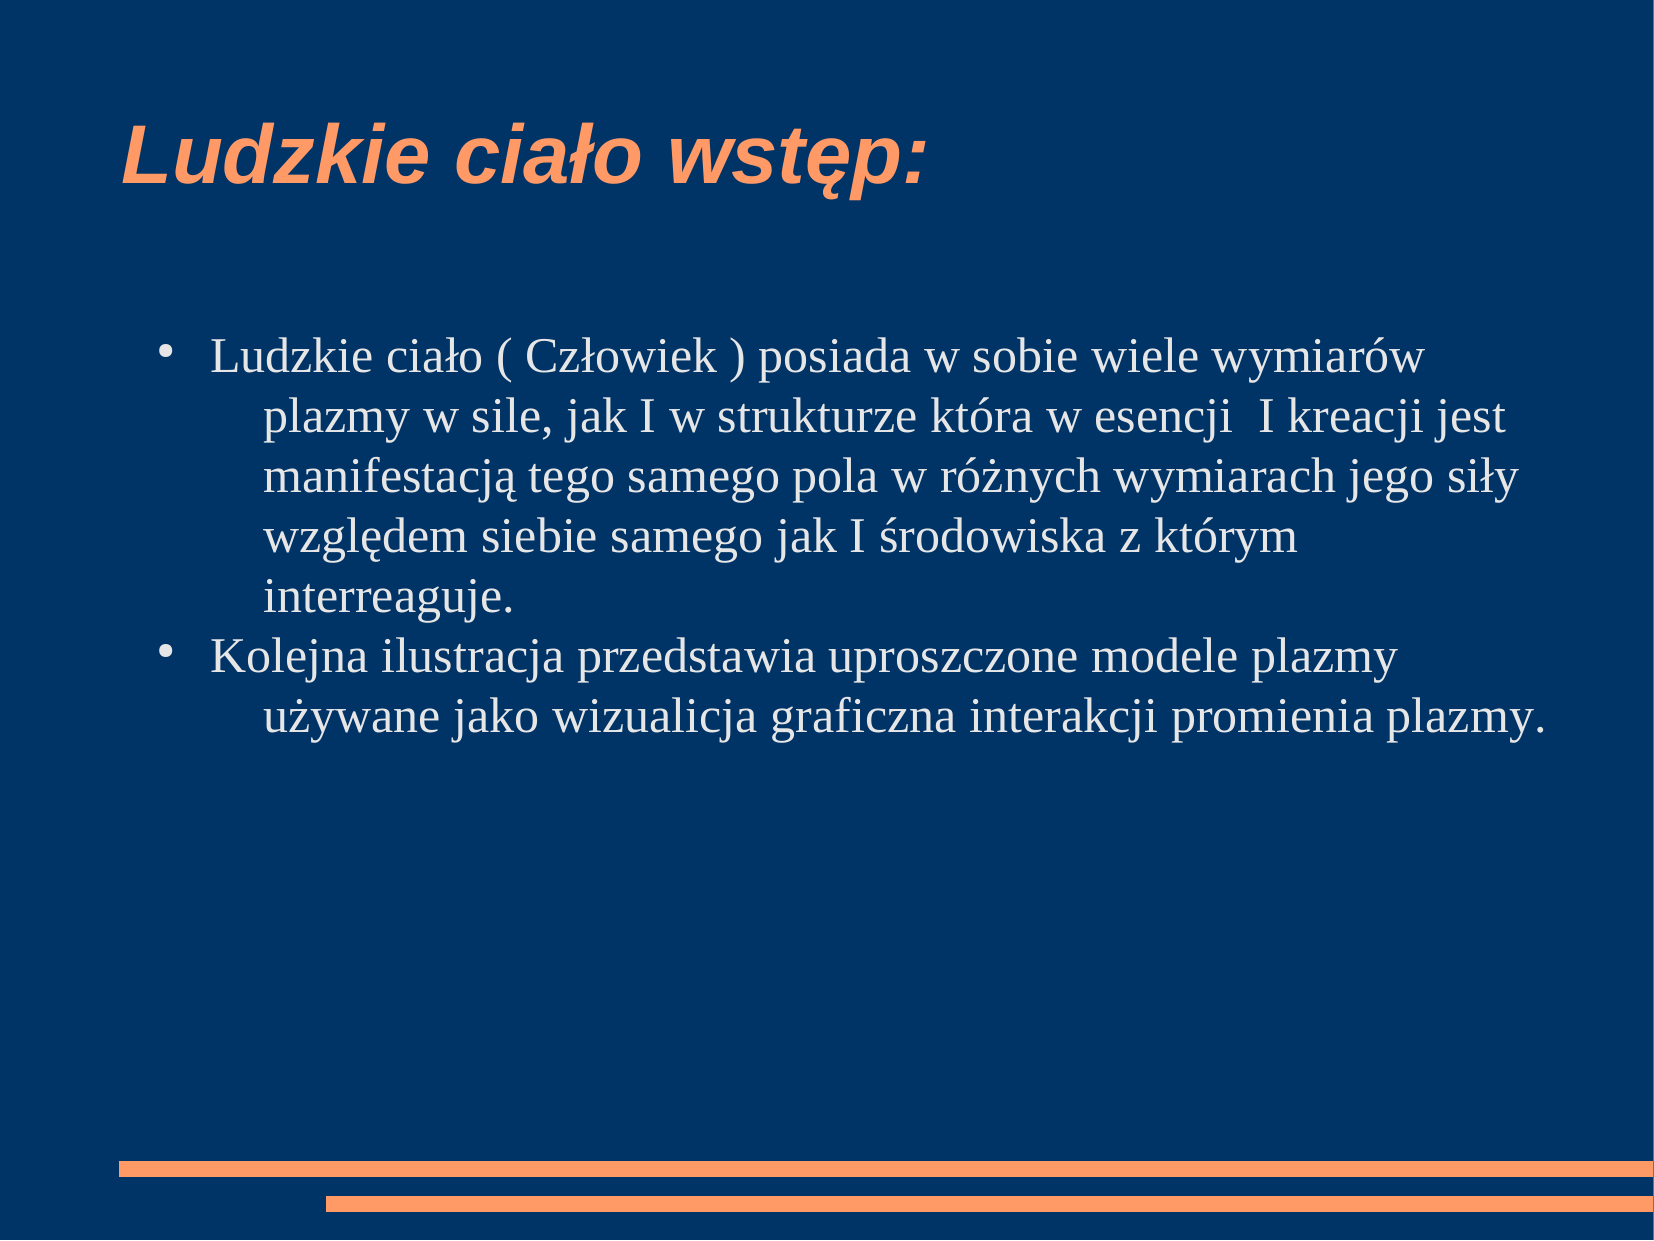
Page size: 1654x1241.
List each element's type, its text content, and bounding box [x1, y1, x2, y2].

title Ludzkie ciało wstęp: [121, 46, 1534, 254]
list Ludzkie ciało ( Człowiek ) posiada w sobie wiele wymiarów plazmy w sile, jak I w strukturze która w esencji I kreacji jest manifestacją tego samego pola w różnych wymiarach jego siły względem siebie samego jak I środowiska z którym interreaguje. Kolejna ilustracja przedstawia uproszczone modele plazmy używane jako wizualicja graficzna interakcji promienia plazmy. [121, 322, 1561, 1132]
